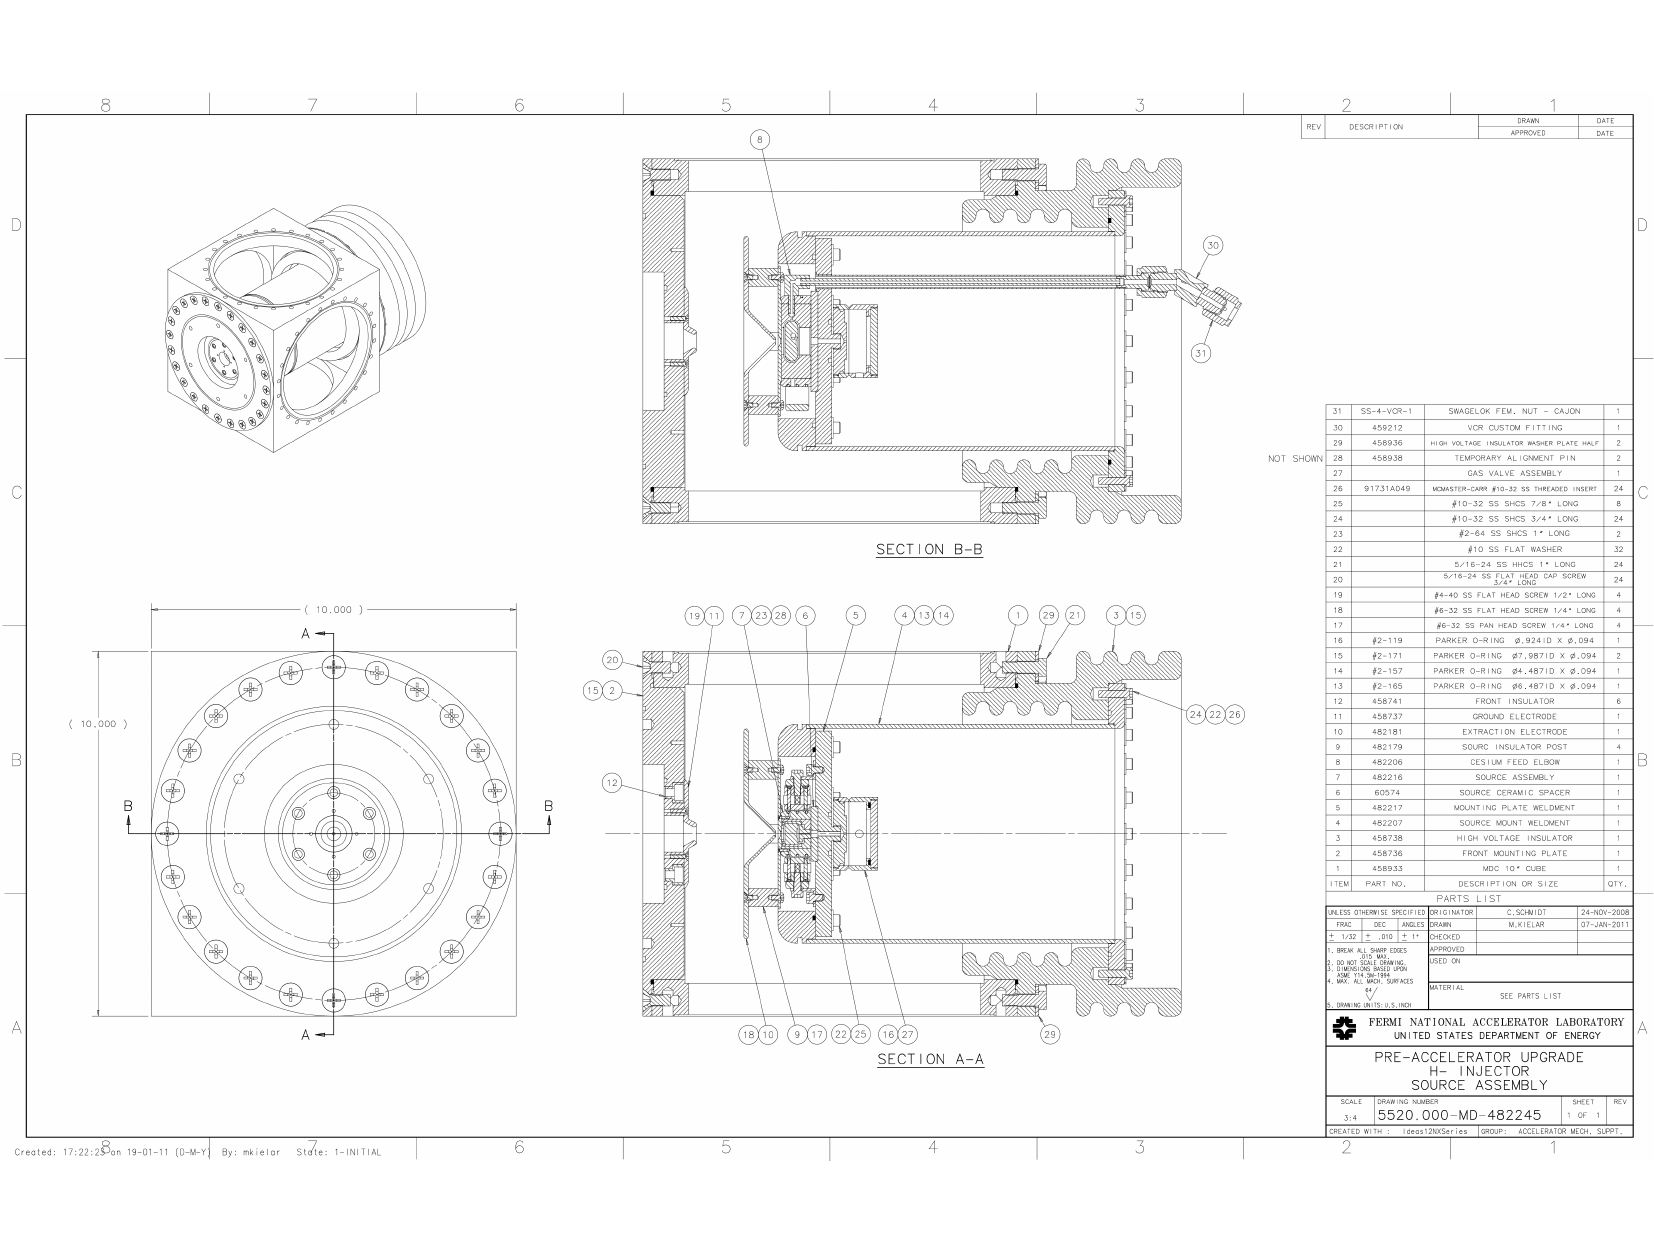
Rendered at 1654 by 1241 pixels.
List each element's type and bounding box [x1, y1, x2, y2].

picture [0, 90, 1654, 1161]
